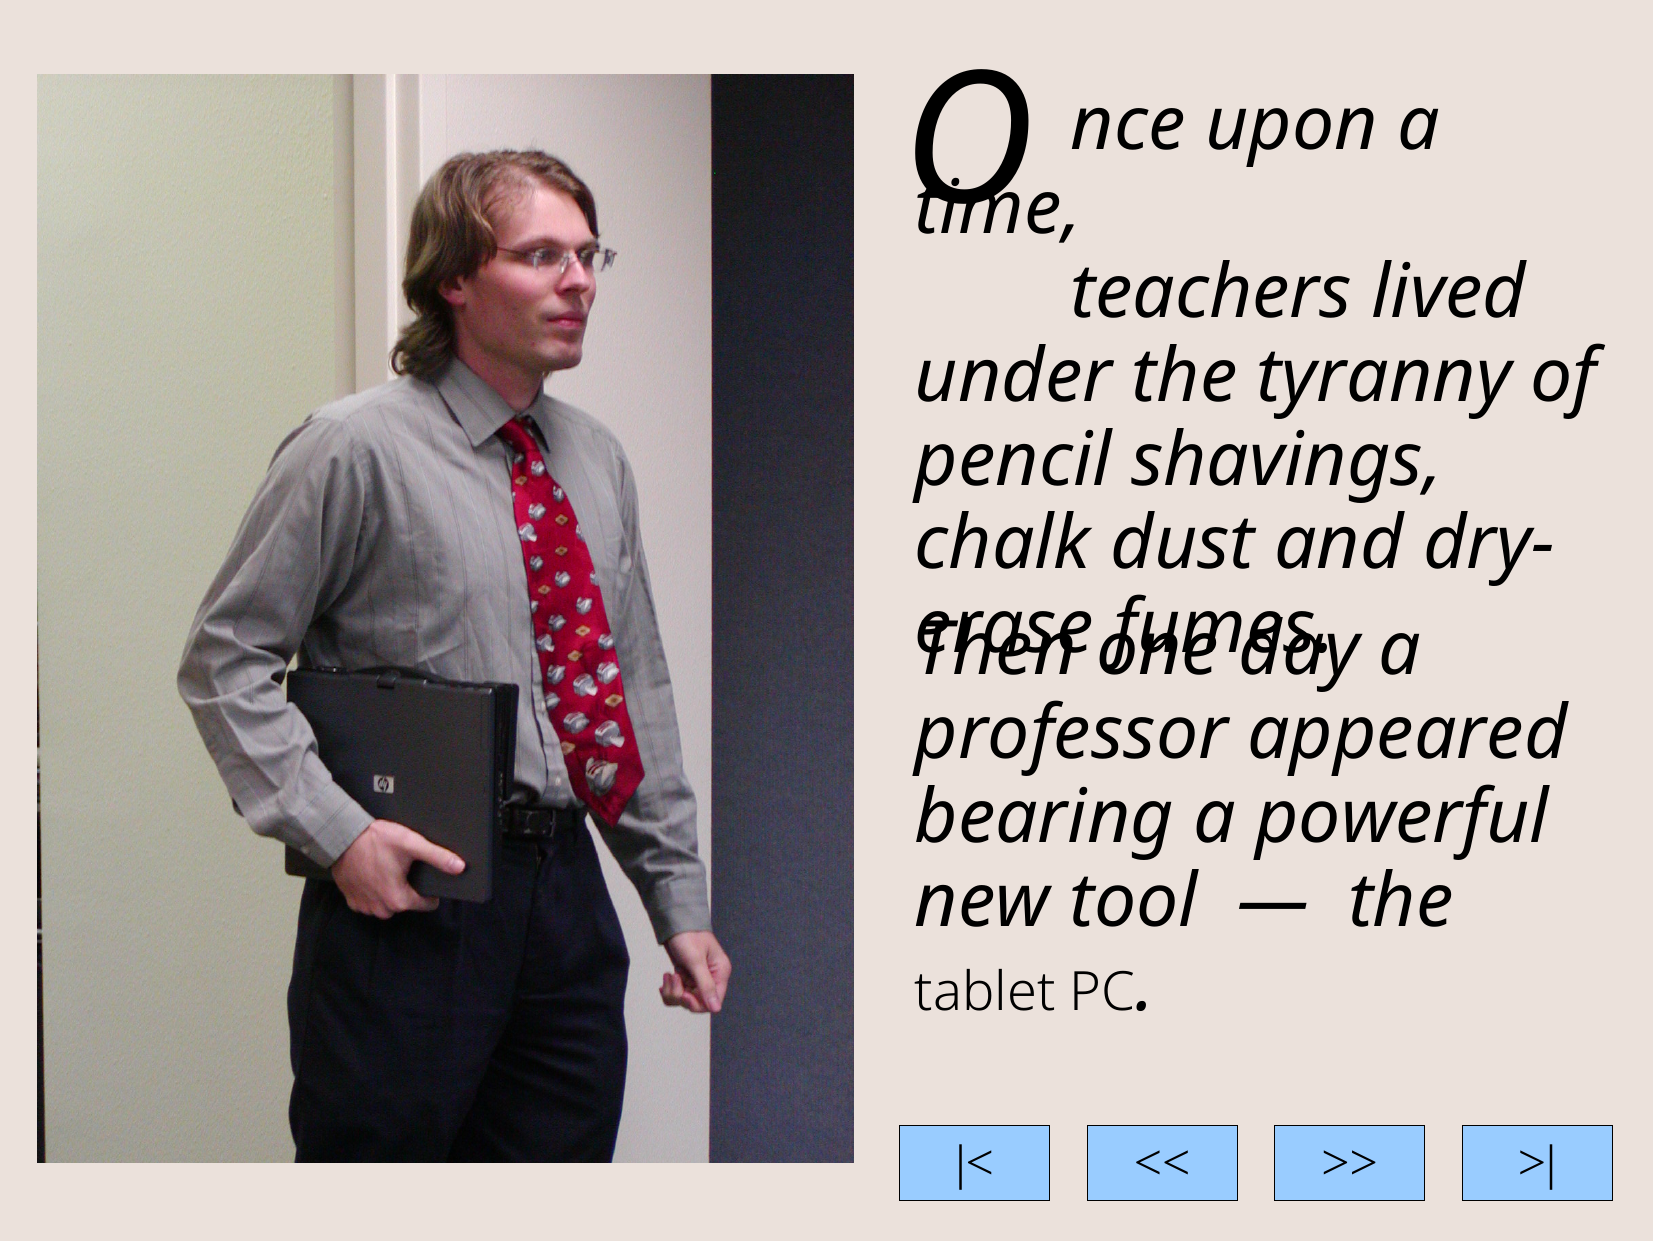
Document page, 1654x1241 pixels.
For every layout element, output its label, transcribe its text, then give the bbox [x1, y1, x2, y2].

text_box O [888, 31, 1039, 323]
picture [37, 74, 854, 1163]
text_box nce upon a time, teachers lived under the tyranny of pencil shavings, chalk dust and dry-erase fumes. [900, 75, 1613, 575]
text_box Then one day a professor appeared bearing a powerful new tool — the tablet PC. [900, 600, 1613, 1007]
